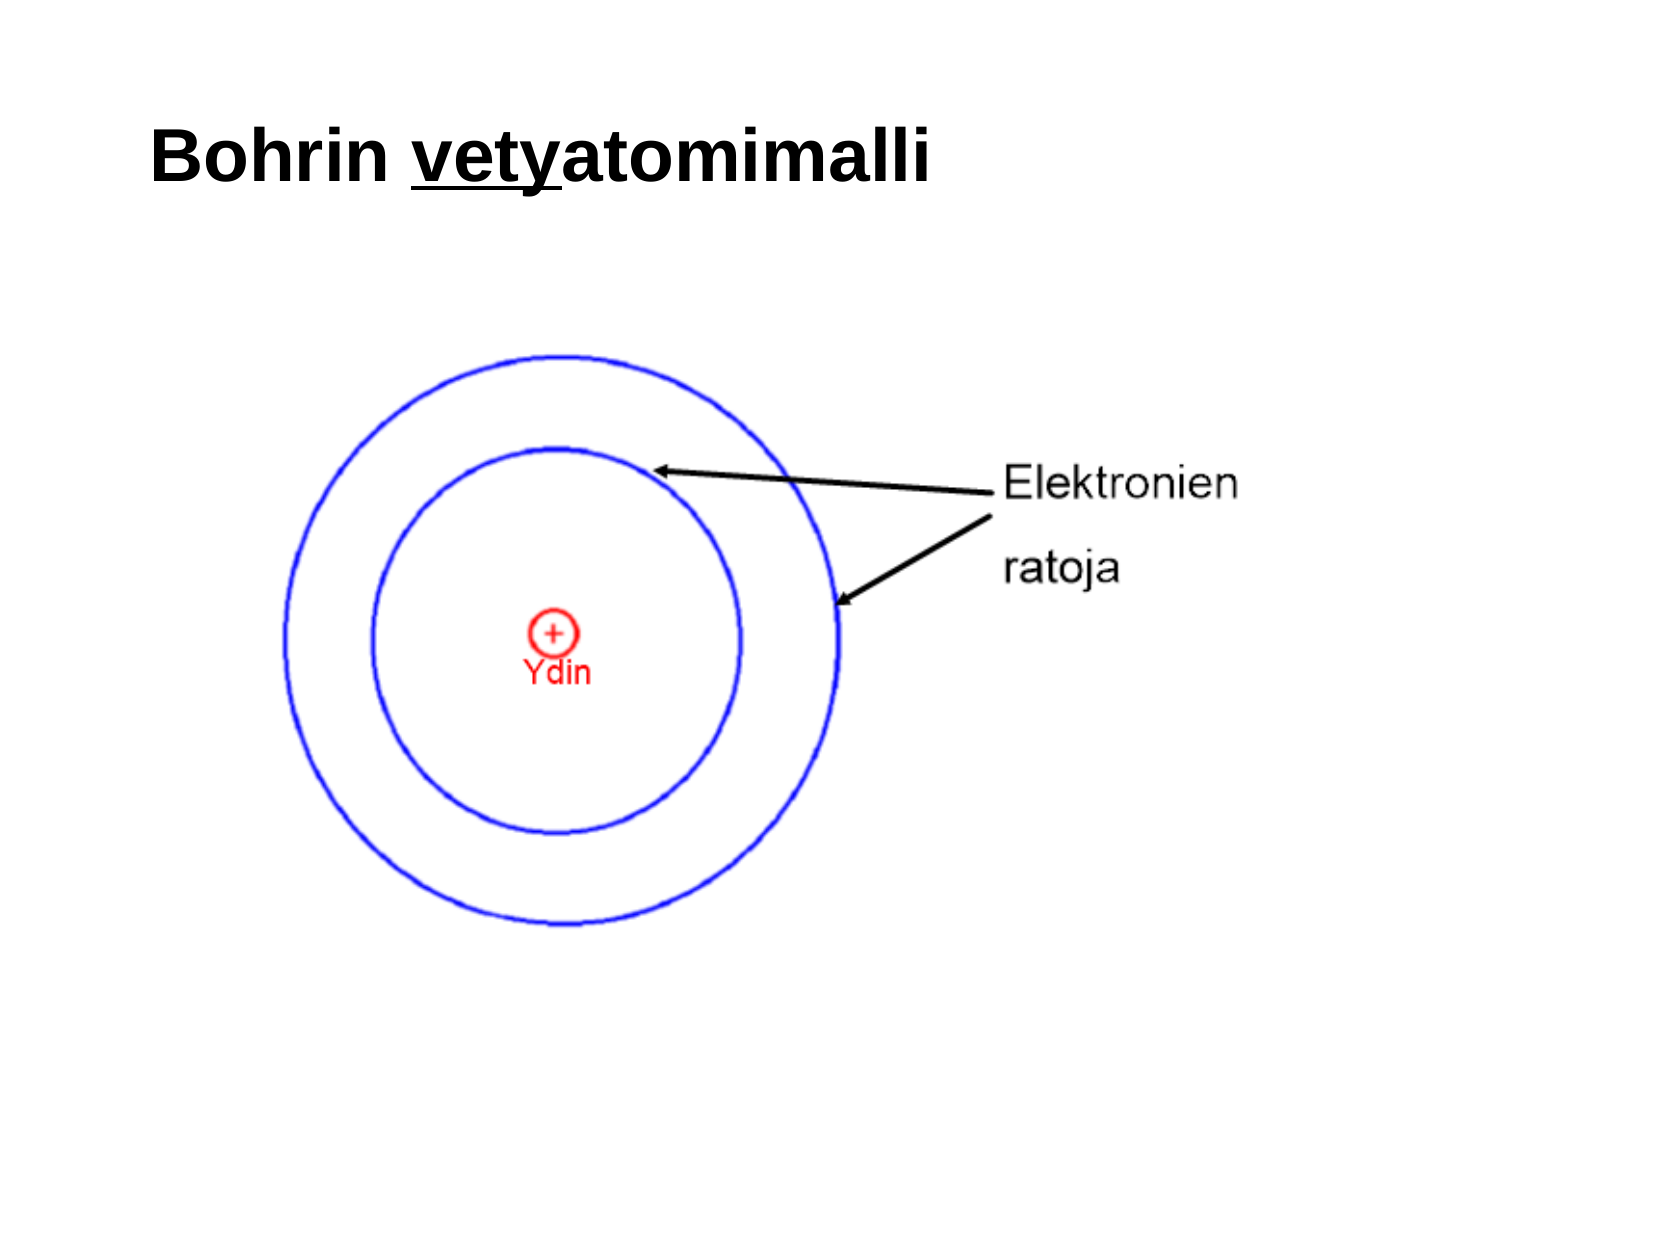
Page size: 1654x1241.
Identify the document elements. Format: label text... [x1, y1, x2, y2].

picture [165, 301, 1269, 993]
text_box Bohrin vetyatomimalli [134, 106, 1276, 225]
